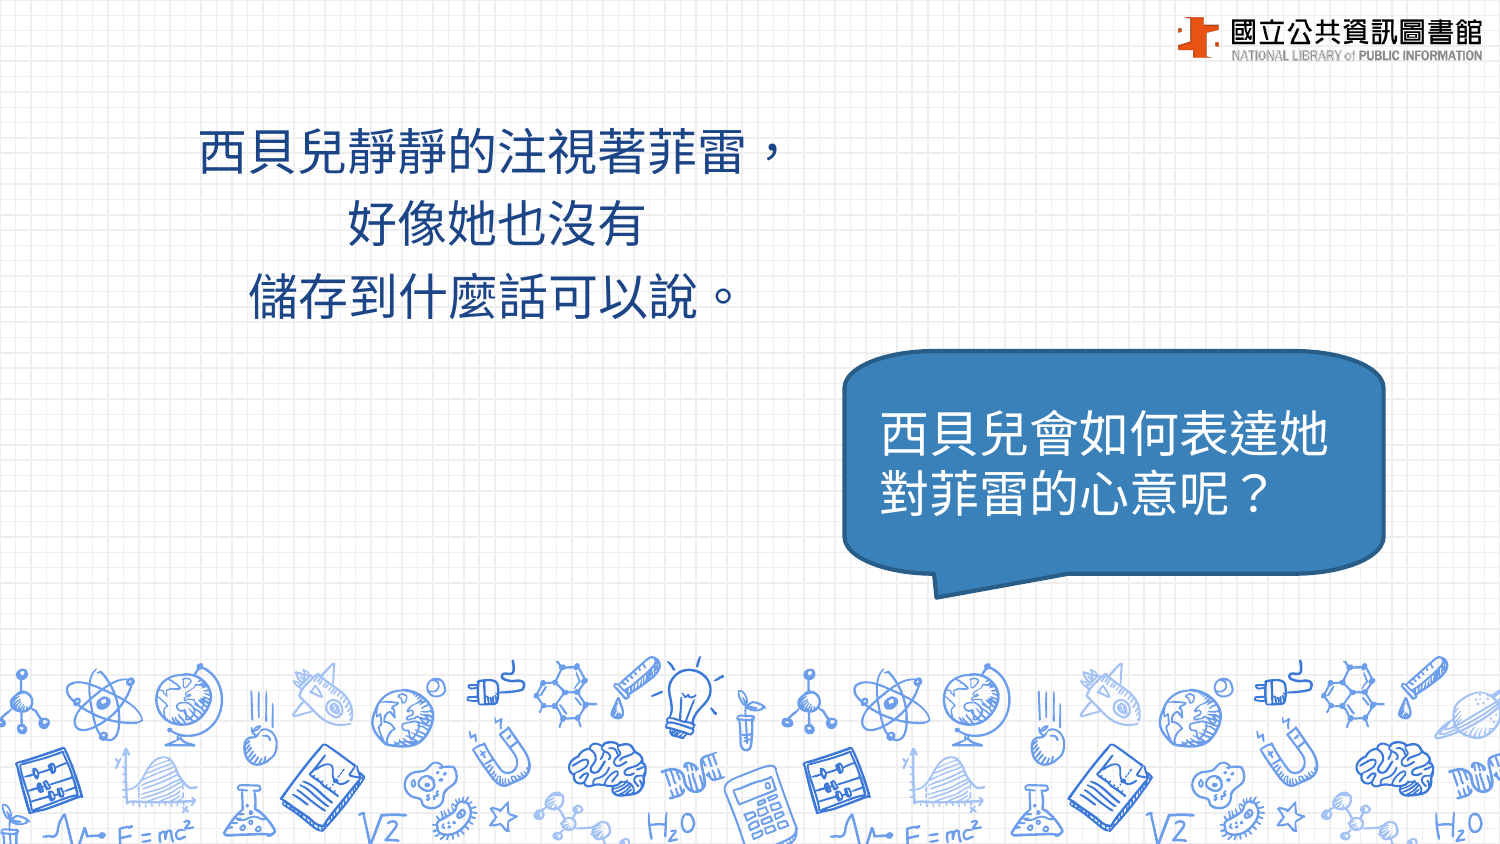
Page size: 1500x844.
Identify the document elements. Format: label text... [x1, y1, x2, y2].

text_box 西貝兒會如何表達她對菲雷的心意呢？ [844, 351, 1384, 598]
subtitle 西貝兒靜靜的注視著菲雷， 好像她也沒有 儲存到什麼話可以說。 [0, 105, 997, 235]
